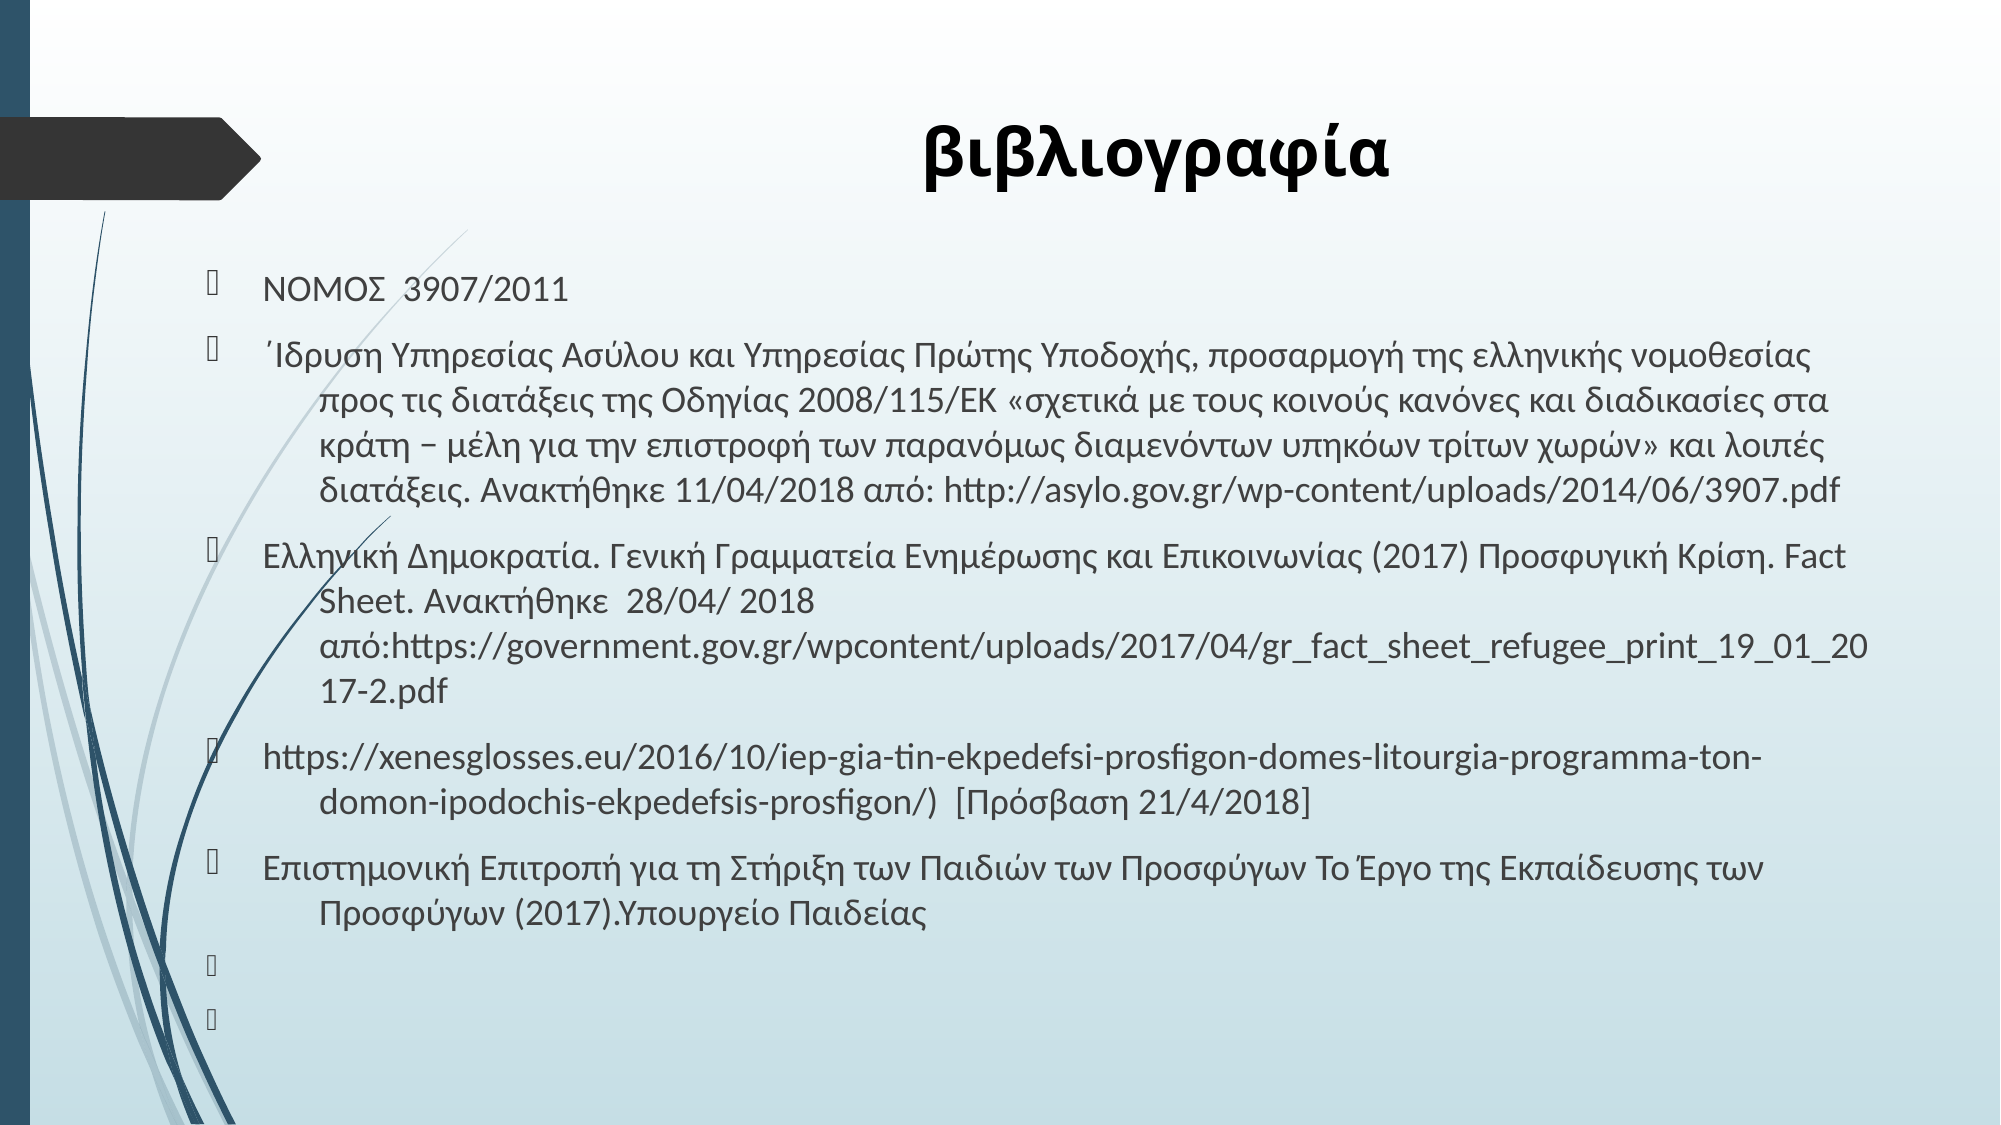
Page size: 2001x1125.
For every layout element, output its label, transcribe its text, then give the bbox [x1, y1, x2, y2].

title βιβλιογραφία [425, 102, 1888, 256]
list ΝΟΜΟΣ 3907/2011 ΄Ιδρυση Υπηρεσίας Ασύλου και Υπηρεσίας Πρώτης Υποδοχής, προσαρμογή της ελληνικής νομοθεσίας προς τις διατάξεις της Οδηγίας 2008/115/ΕΚ «σχετικά με τους κοινούς κανόνες και διαδικασίες στα κράτη − μέλη για την επιστροφή των παρανόμως διαμενόντων υπηκόων τρίτων χωρών» και λοιπές διατάξεις. Ανακτήθηκε 11/04/2018 από: http://asylo.gov.gr/wp-content/uploads/2014/06/3907.pdf Ελληνική Δημοκρατία. Γενική Γραμματεία Ενημέρωσης και Επικοινωνίας (2017) Προσφυγική Κρίση. Fact Sheet. Ανακτήθηκε 28/04/ 2018 από:https://government.gov.gr/wpcontent/uploads/2017/04/gr_fact_sheet_refugee_print_19_01_2017-2.pdf https://xenesglosses.eu/2016/10/iep-gia-tin-ekpedefsi-prosfigon-domes-litourgia-programma-ton-domon-ipodochis-ekpedefsis-prosfigon/) [Πρόσβαση 21/4/2018] Επιστημονική Επιτροπή για τη Στήριξη των Παιδιών των Προσφύγων Το Έργο της Εκπαίδευσης των Προσφύγων (2017).Υπουργείο Παιδείας [191, 256, 1888, 1023]
